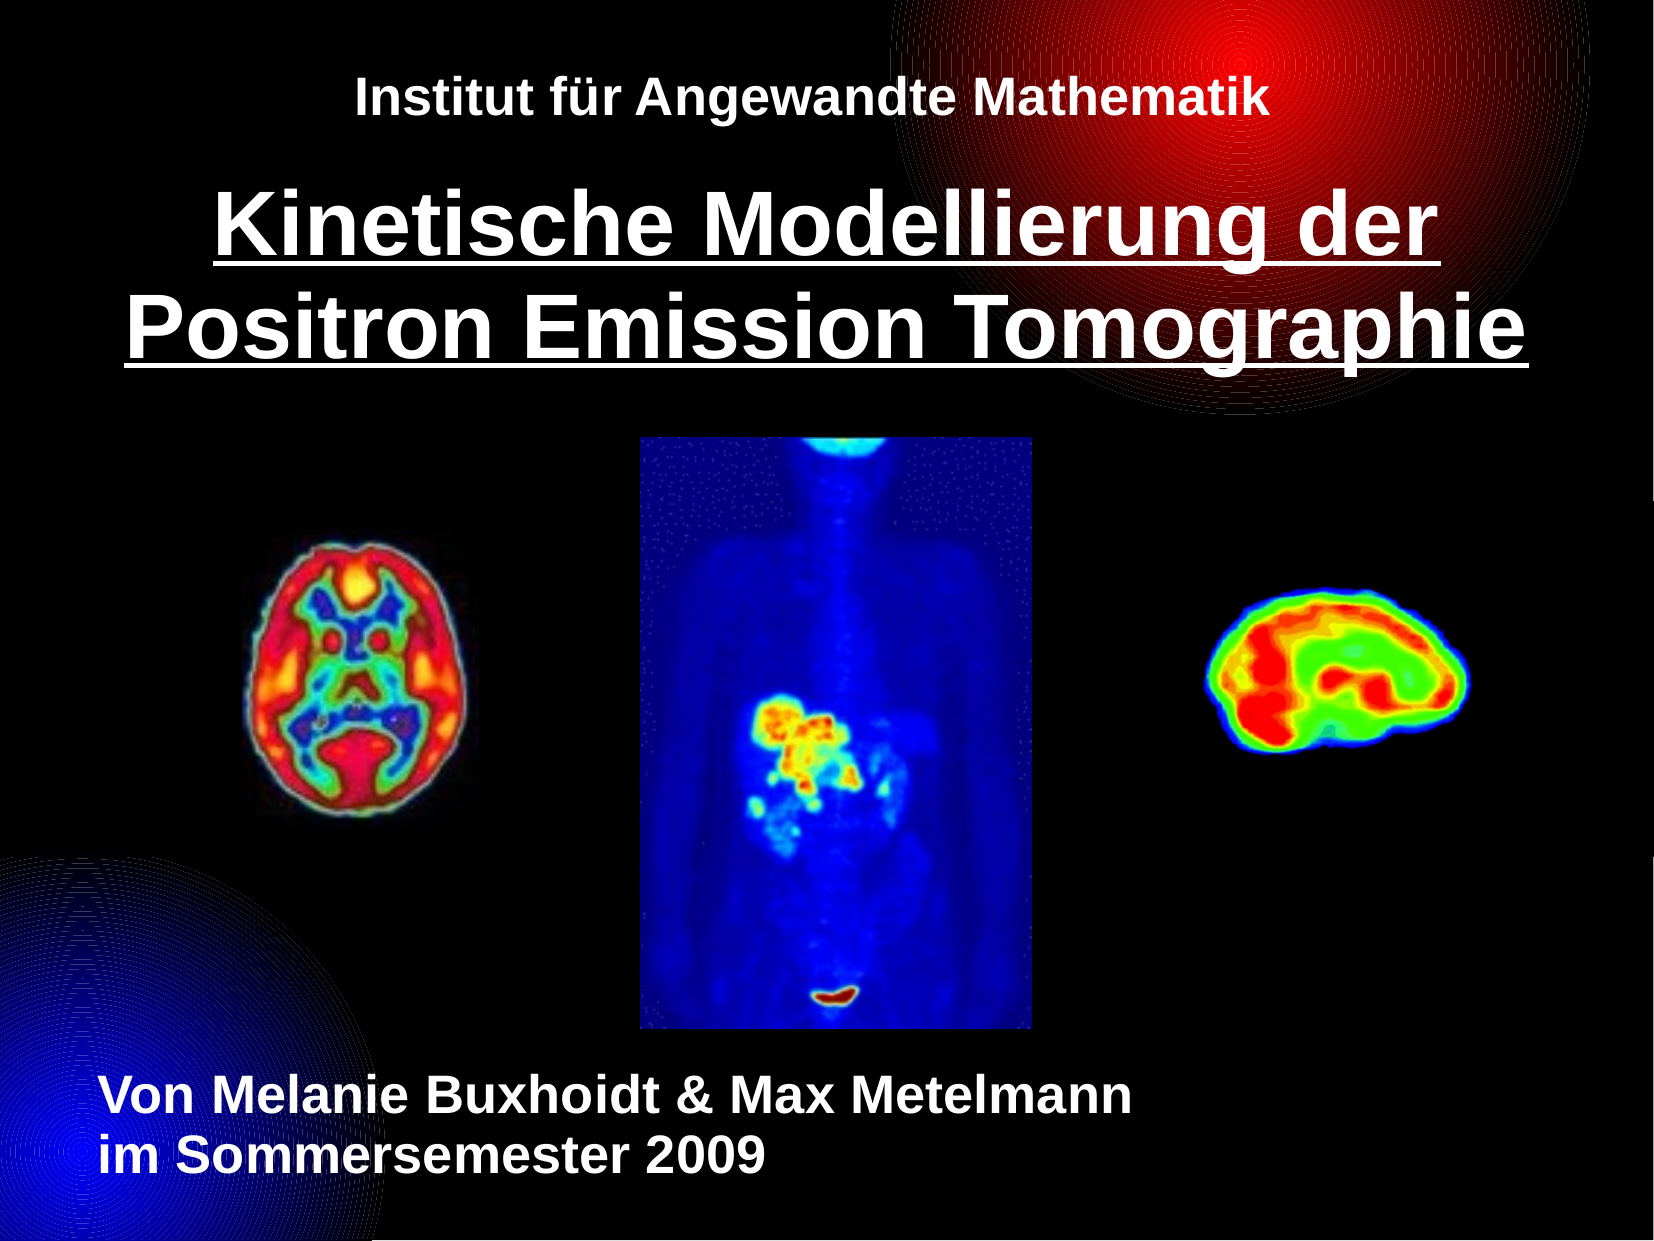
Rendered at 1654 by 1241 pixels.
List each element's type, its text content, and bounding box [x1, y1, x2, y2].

text_box [0, 0, 1654, 1241]
text_box Kinetische Modellierung der Positron Emission Tomographie [88, 165, 1565, 386]
text_box Institut für Angewandte Mathematik [339, 59, 1314, 136]
text_box Von Melanie Buxhoidt & Max Metelmann im Sommersemester 2009 [82, 1057, 1205, 1217]
picture [640, 437, 1032, 1029]
picture [242, 530, 479, 827]
picture [1148, 537, 1524, 797]
